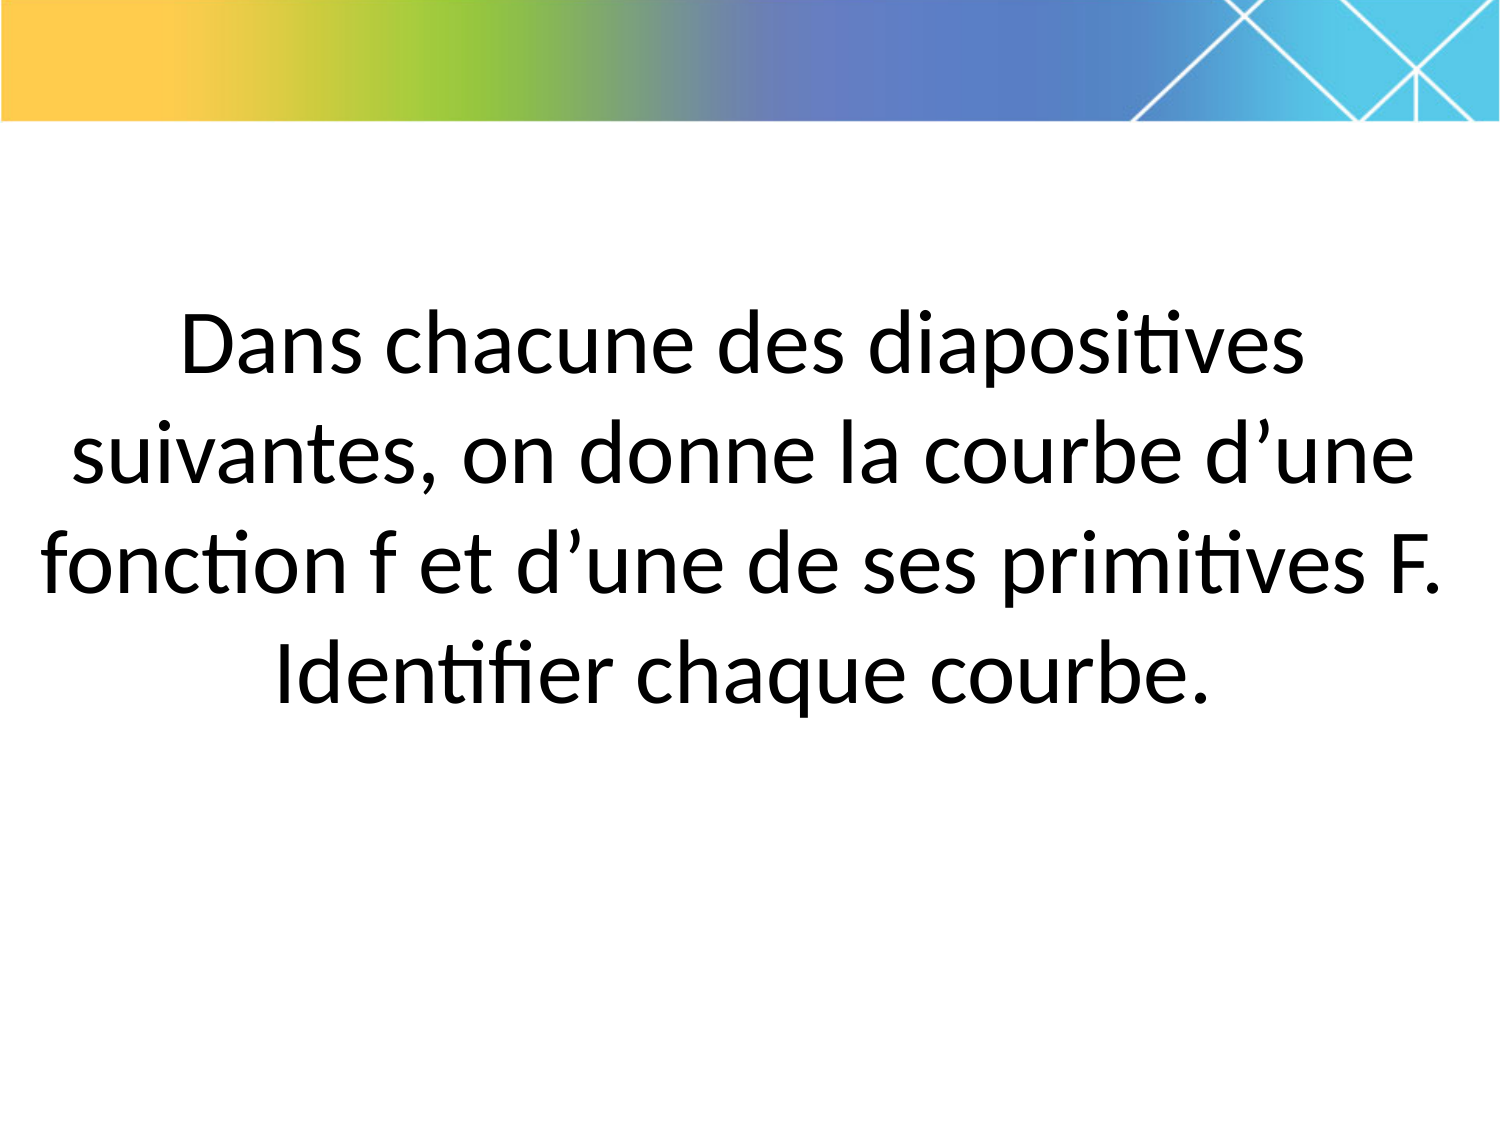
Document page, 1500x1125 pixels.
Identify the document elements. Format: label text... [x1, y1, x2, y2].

title Dans chacune des diapositives suivantes, on donne la courbe d’une fonction f et d’une de ses primitives F. Identifier chaque courbe. [17, 164, 1471, 835]
